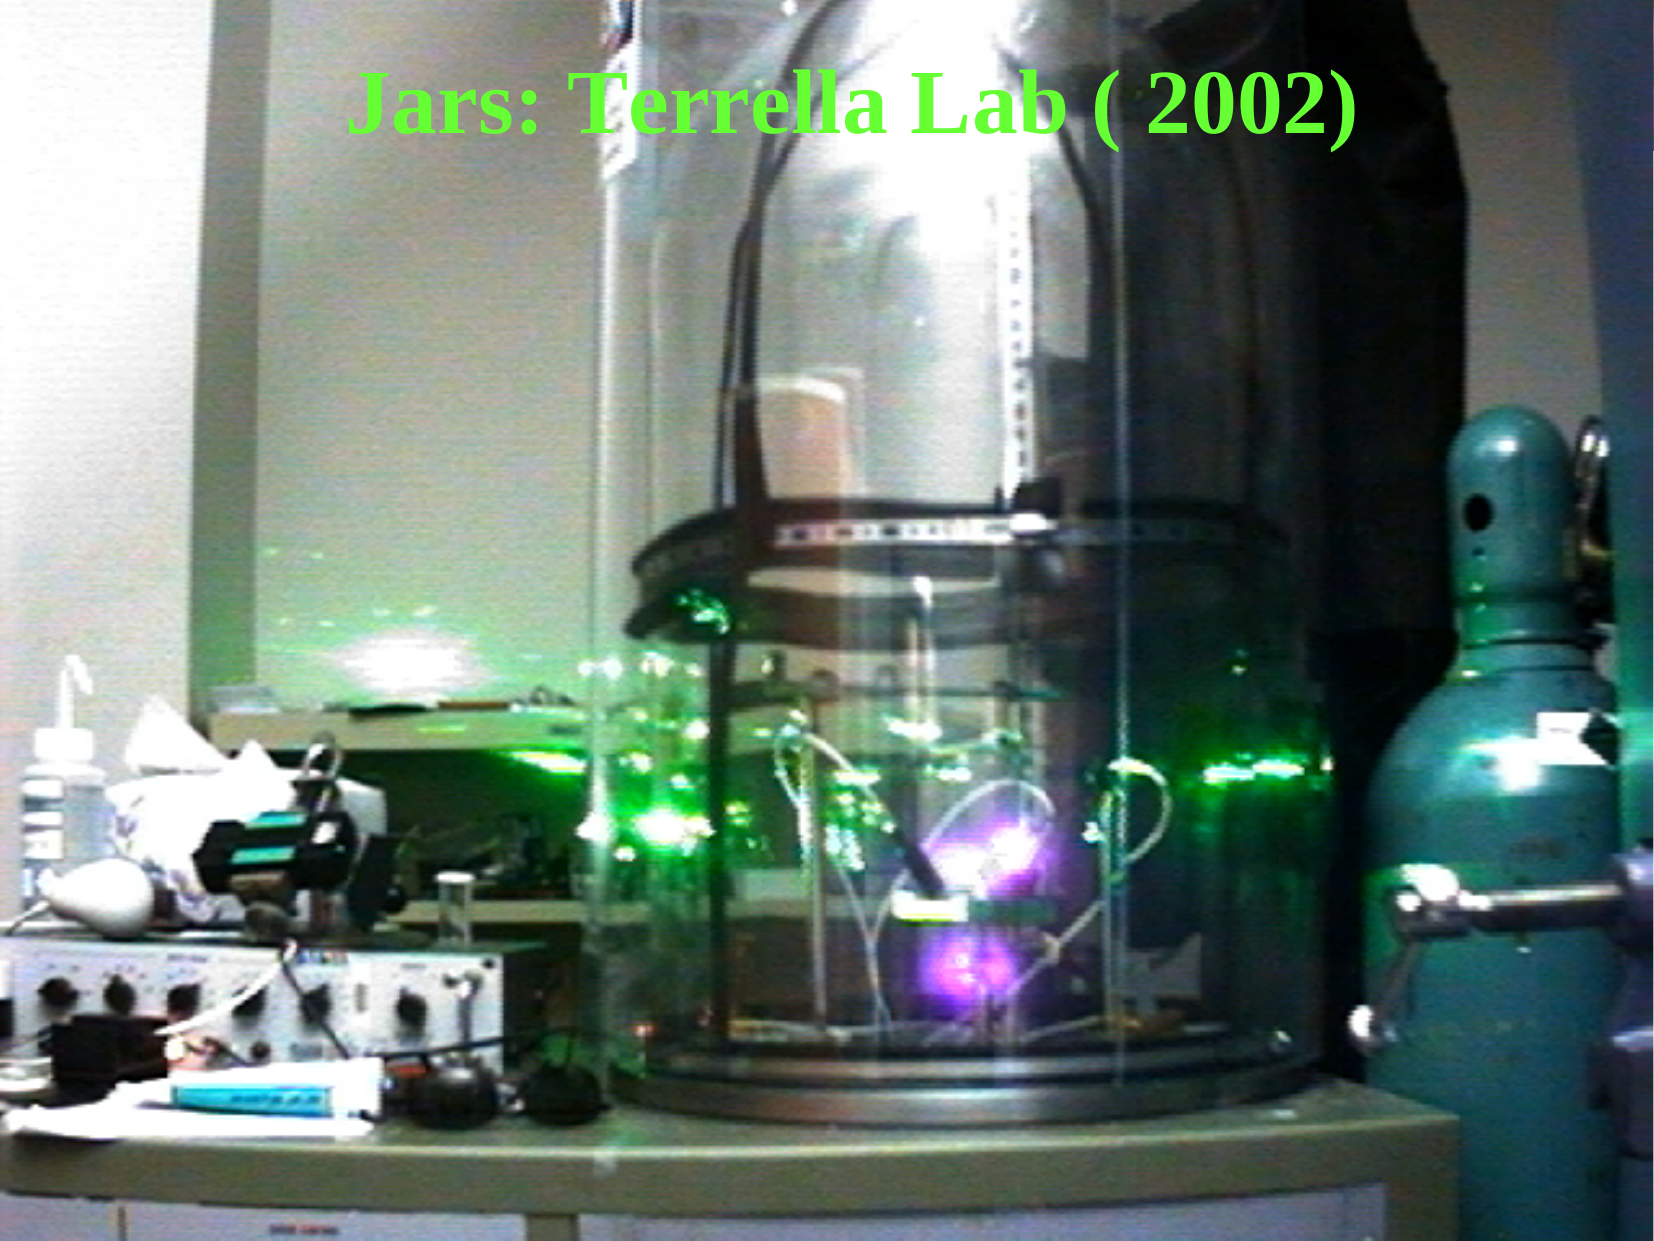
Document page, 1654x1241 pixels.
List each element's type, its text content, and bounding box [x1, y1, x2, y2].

title Jars: Terrella Lab ( 2002) [337, 0, 1370, 207]
picture [0, 0, 1654, 1241]
